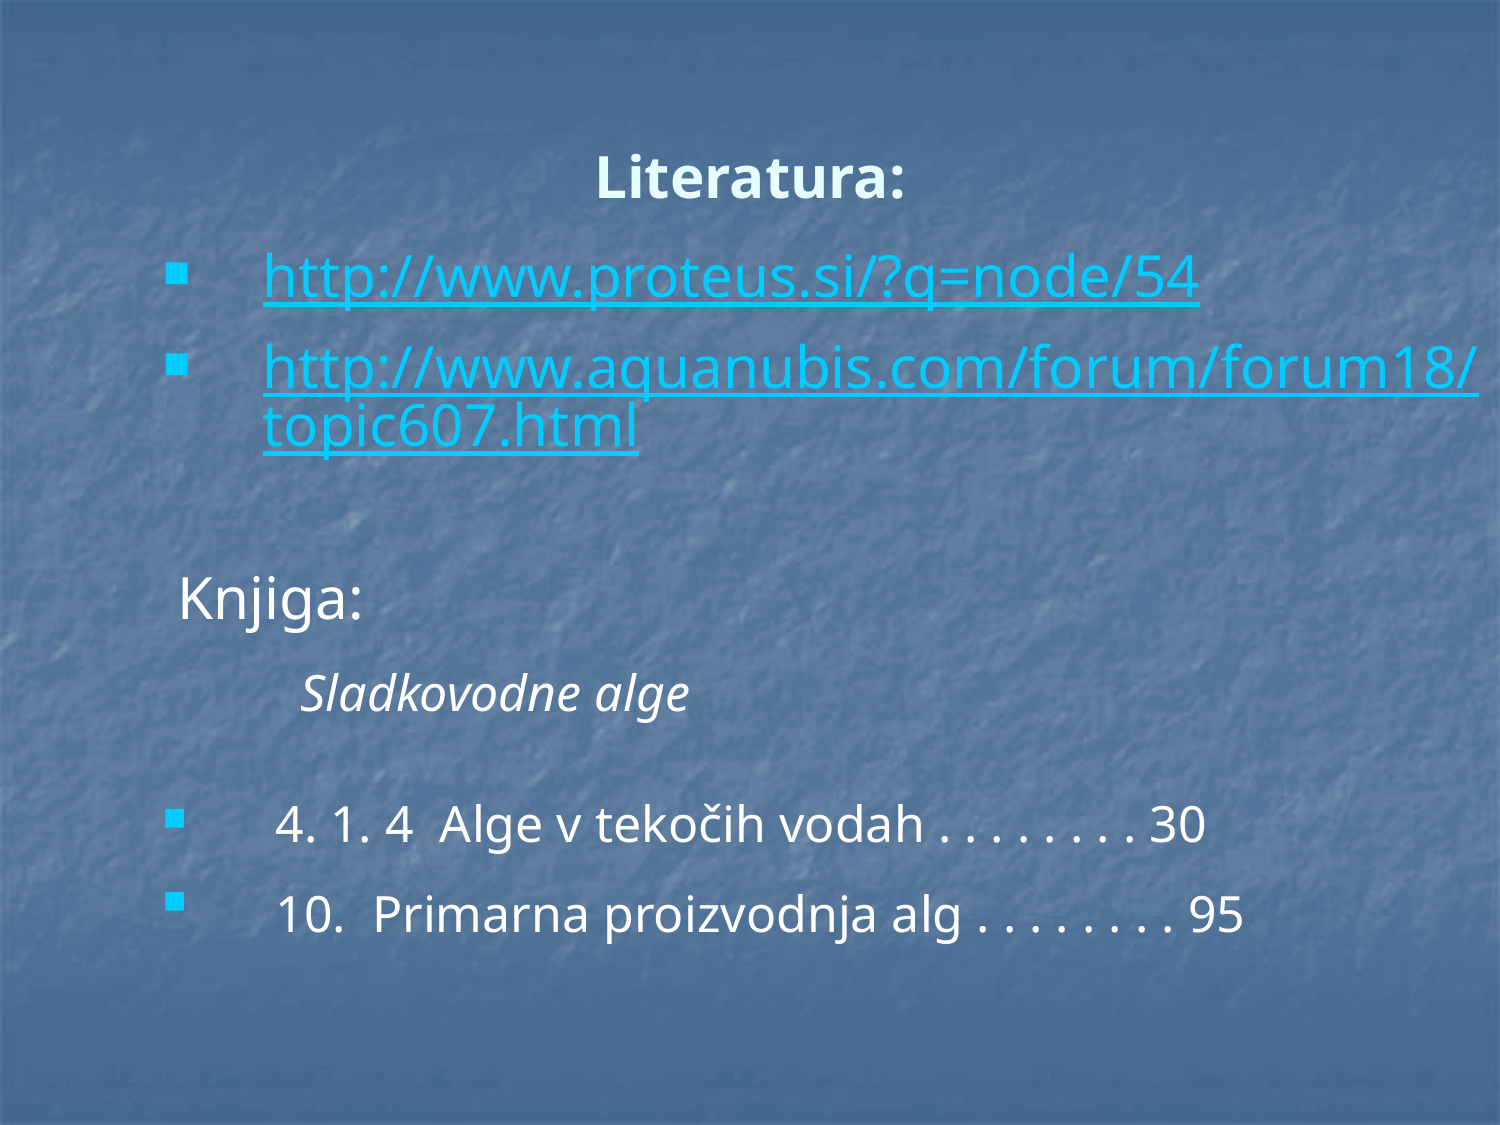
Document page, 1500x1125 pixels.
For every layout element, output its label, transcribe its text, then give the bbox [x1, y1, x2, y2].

list http://www.proteus.si/?q=node/54 http://www.aquanubis.com/forum/forum18/topic607.html Knjiga: Sladkovodne alge 4. 1. 4 Alge v tekočih vodah . . . . . . . . 30 10. Primarna proizvodnja alg . . . . . . . . 95 [147, 231, 1500, 1125]
picture [0, 0, 1500, 1125]
title Literatura: [75, 62, 1425, 288]
